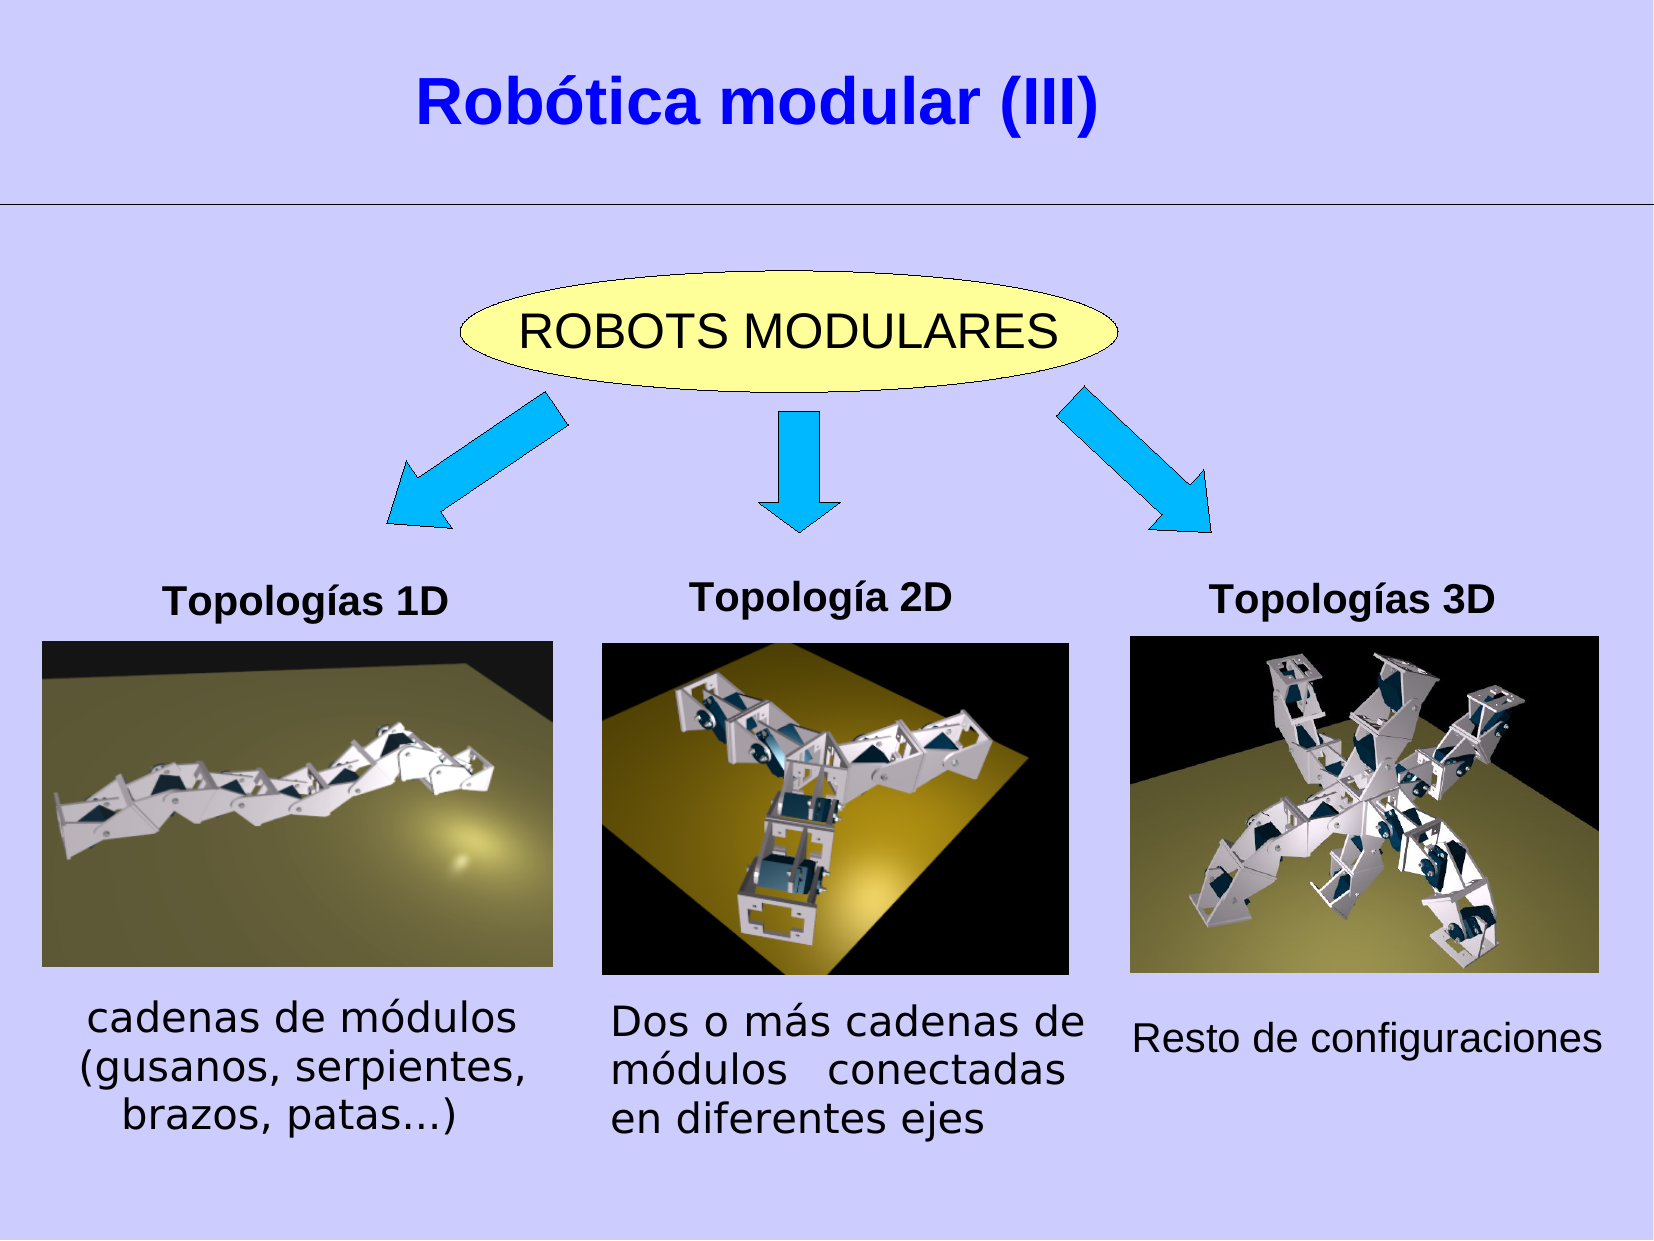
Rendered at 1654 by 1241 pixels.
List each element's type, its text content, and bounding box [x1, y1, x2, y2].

picture [42, 641, 553, 967]
text_box [386, 391, 569, 529]
text_box [758, 411, 841, 533]
picture [1130, 636, 1599, 973]
text_box Resto de configuraciones [1131, 1014, 1616, 1062]
text_box cadenas de módulos (gusanos, serpientes, brazos, patas...) [43, 994, 549, 1140]
title Robótica modular (III) [120, 0, 1396, 191]
text_box Topología 2D [689, 573, 954, 621]
text_box Topologías 3D [1208, 575, 1497, 623]
text_box [460, 270, 1119, 393]
text_box [1056, 385, 1212, 533]
text_box Topologías 1D [161, 577, 450, 625]
picture [602, 643, 1069, 975]
text_box ROBOTS MODULARES [518, 303, 1079, 365]
text_box Dos o más cadenas de módulos conectadas en diferentes ejes [610, 997, 1087, 1144]
